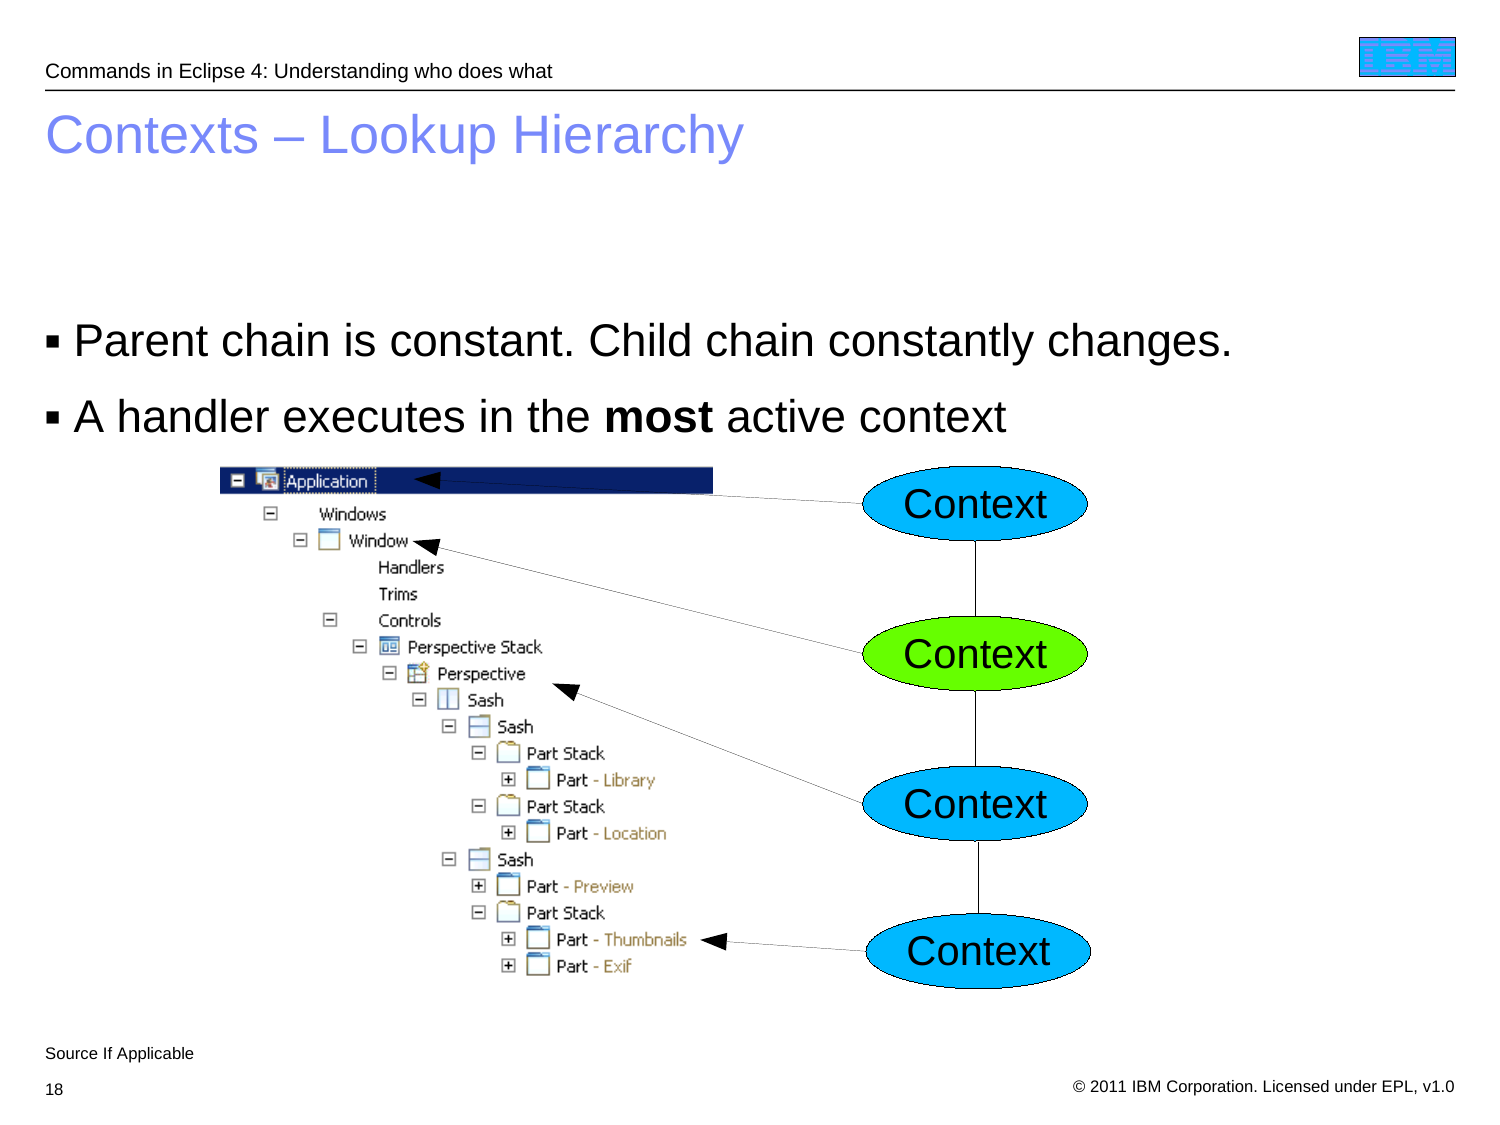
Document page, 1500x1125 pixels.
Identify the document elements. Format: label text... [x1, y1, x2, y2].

text_box Context [865, 913, 1091, 989]
text_box Source If Applicable [30, 1021, 1441, 1072]
title Contexts – Lookup Hierarchy [30, 97, 1456, 218]
picture [220, 466, 713, 990]
text_box Context [862, 616, 1088, 692]
text_box Commands in Eclipse 4: Understanding who does what [30, 37, 1306, 83]
list Parent chain is constant. Child chain constantly changes. A handler executes in the most active context [30, 307, 1456, 1058]
text_box Context [862, 466, 1088, 542]
text_box Context [862, 766, 1088, 842]
